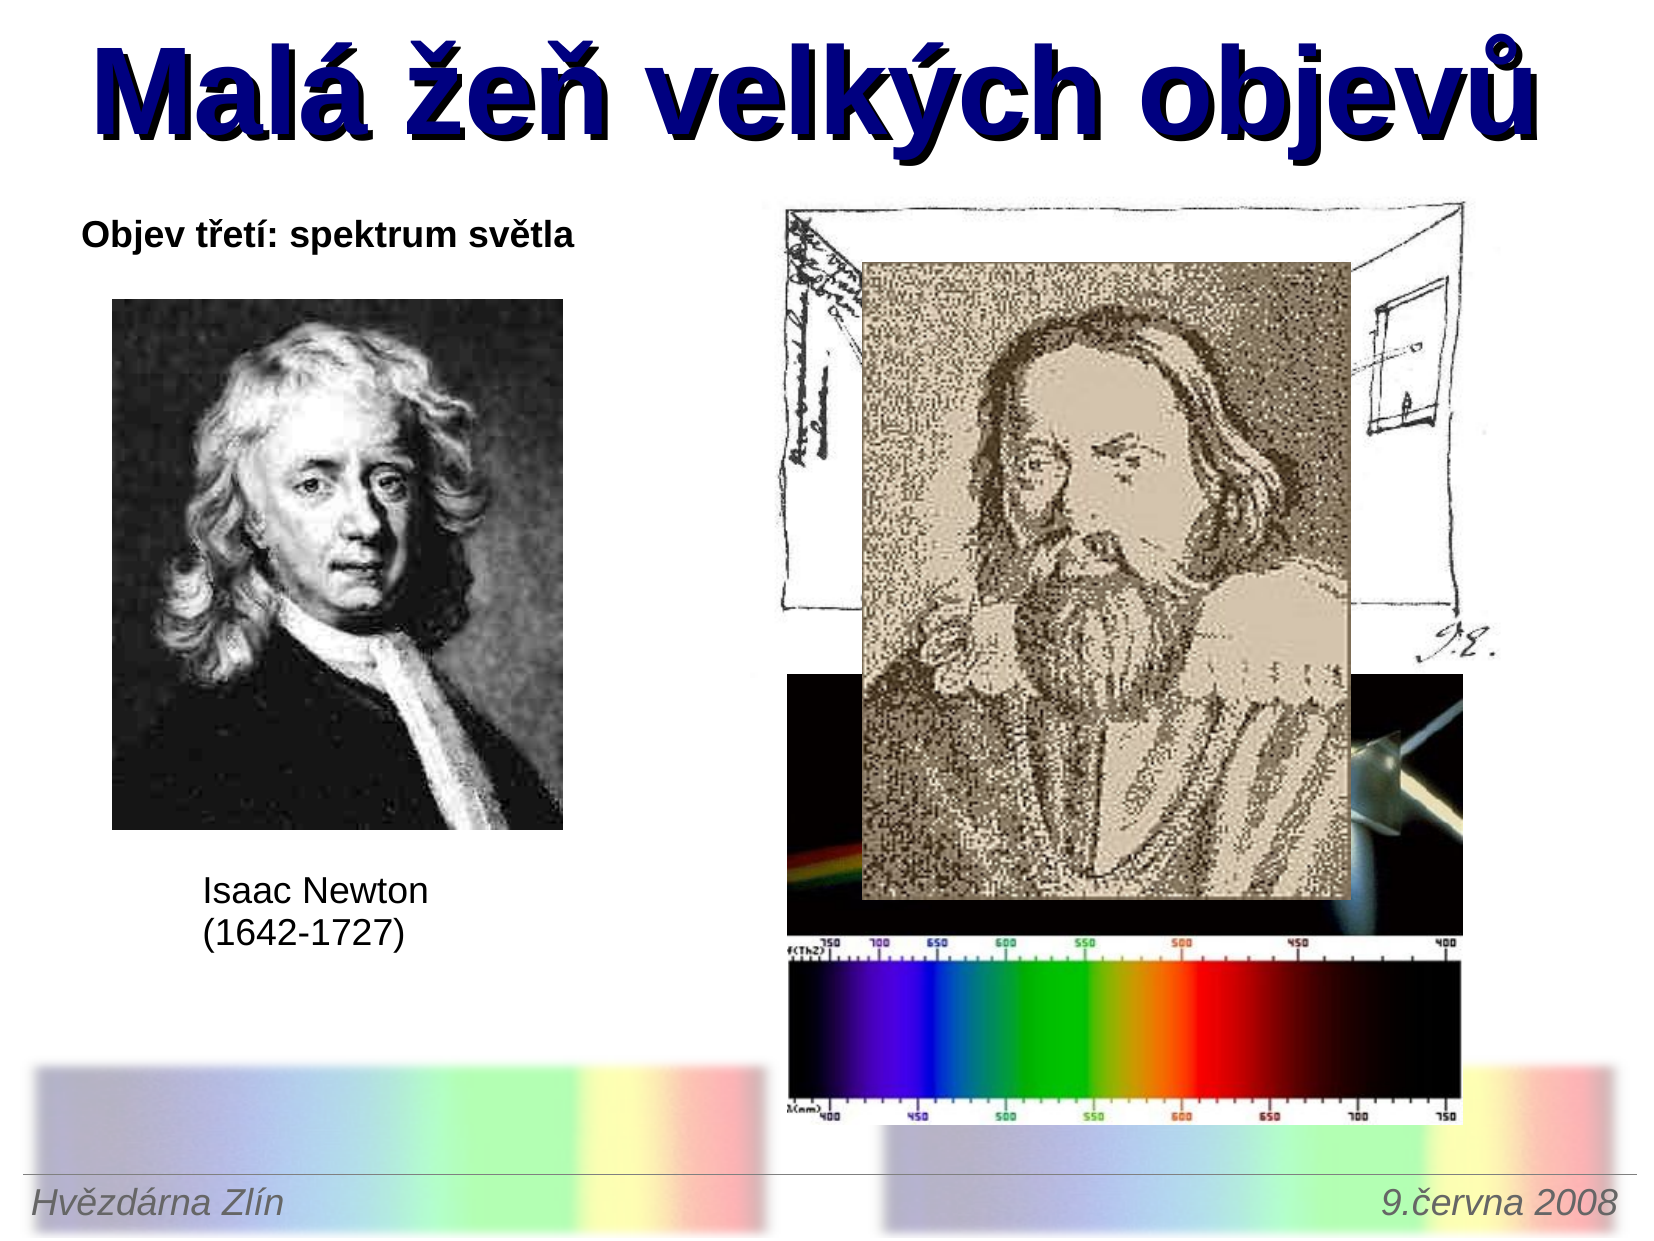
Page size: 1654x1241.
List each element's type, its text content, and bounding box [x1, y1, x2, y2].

text_box Hvězdárna Zlín 9.června 2008 [16, 1174, 1633, 1232]
text_box Malá žeň velkých objevů [75, 13, 1558, 169]
picture [112, 299, 563, 830]
picture [5, 172, 1654, 1238]
text_box Isaac Newton (1642-1727) [187, 862, 444, 962]
text_box Objev třetí: spektrum světla [66, 205, 591, 263]
